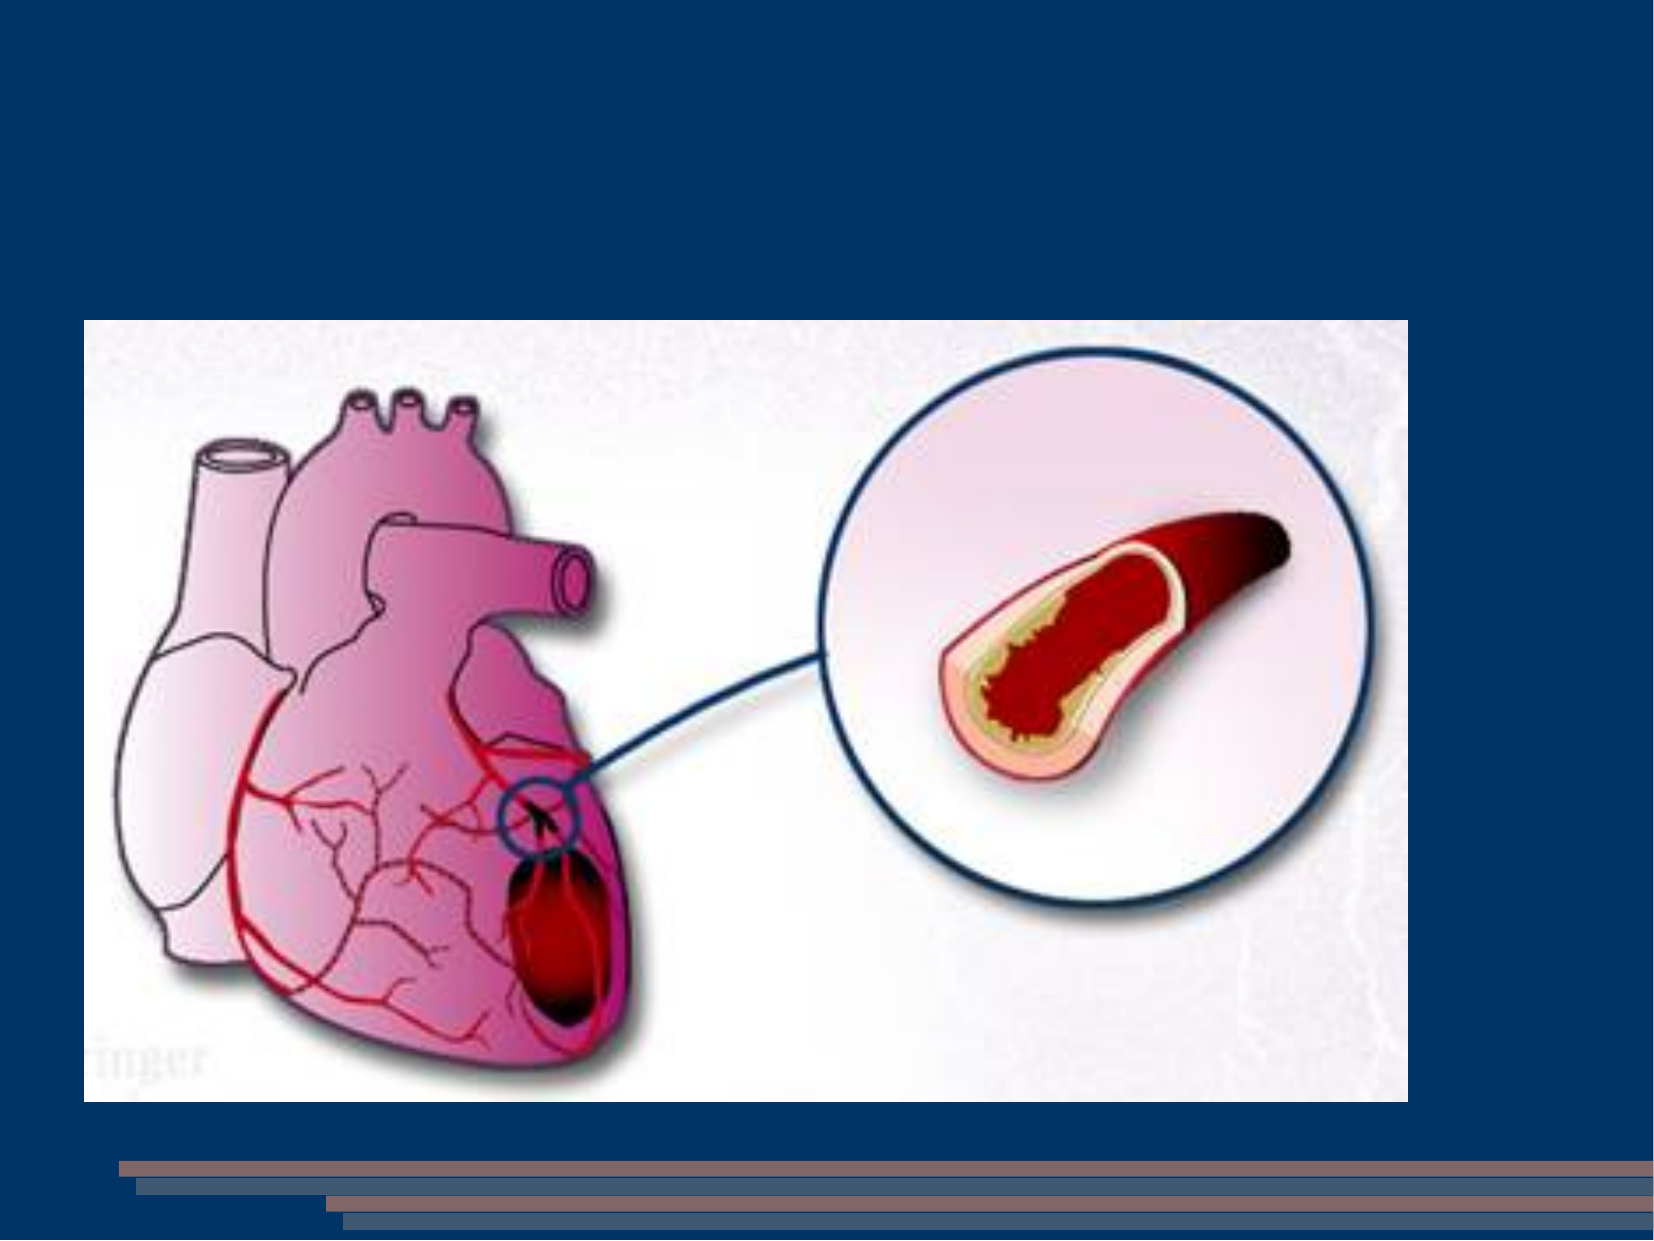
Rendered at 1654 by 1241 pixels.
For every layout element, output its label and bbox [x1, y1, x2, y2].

picture [84, 320, 1408, 1102]
